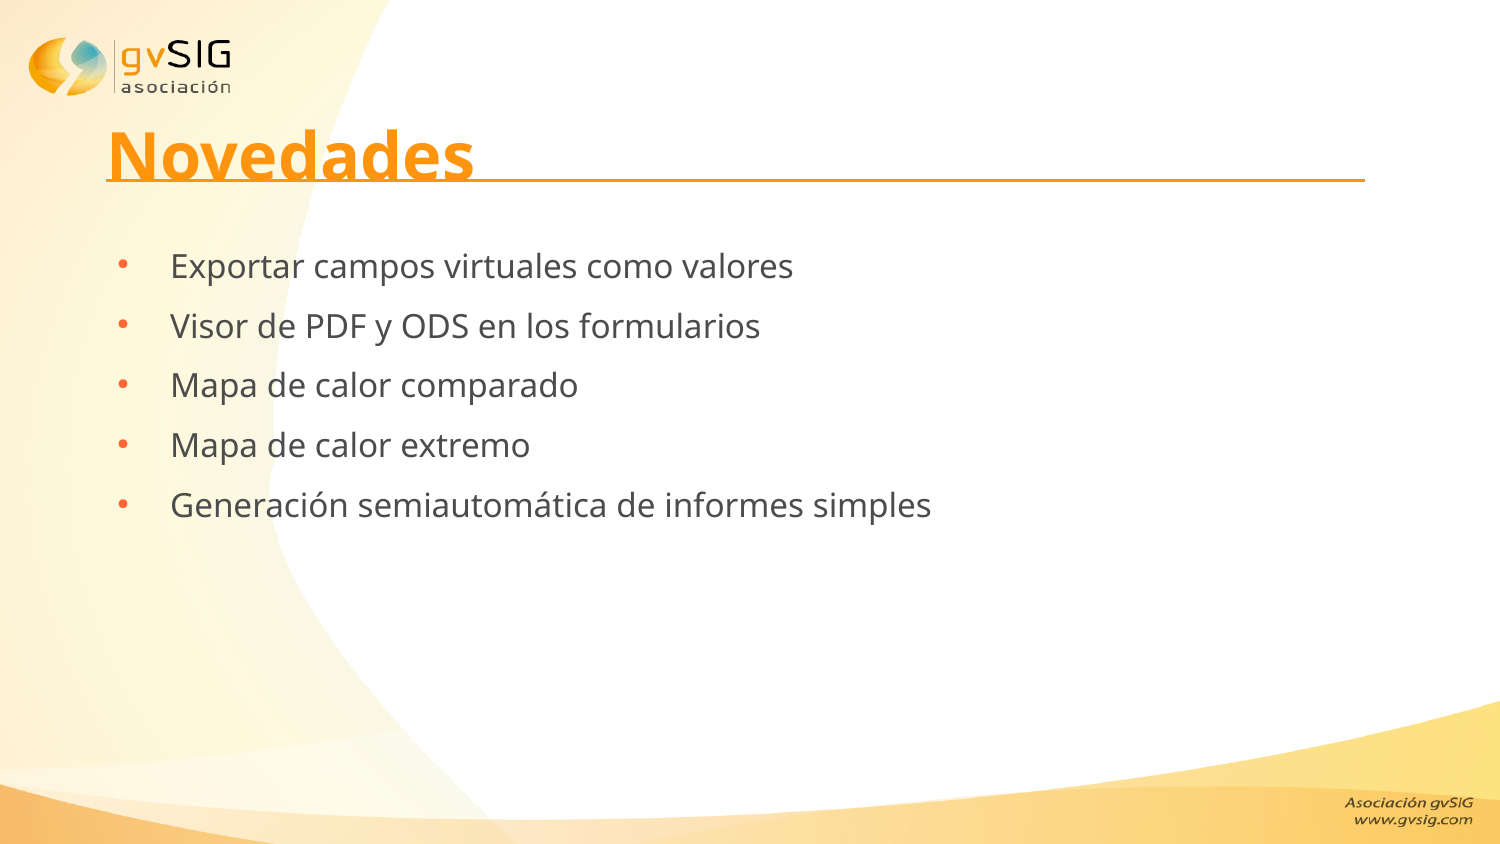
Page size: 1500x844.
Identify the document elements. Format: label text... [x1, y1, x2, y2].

list Exportar campos virtuales como valores Visor de PDF y ODS en los formularios Mapa de calor comparado Mapa de calor extremo Generación semiautomática de informes simples [99, 165, 1371, 770]
title Novedades [106, 115, 1457, 193]
picture [0, 0, 1500, 844]
